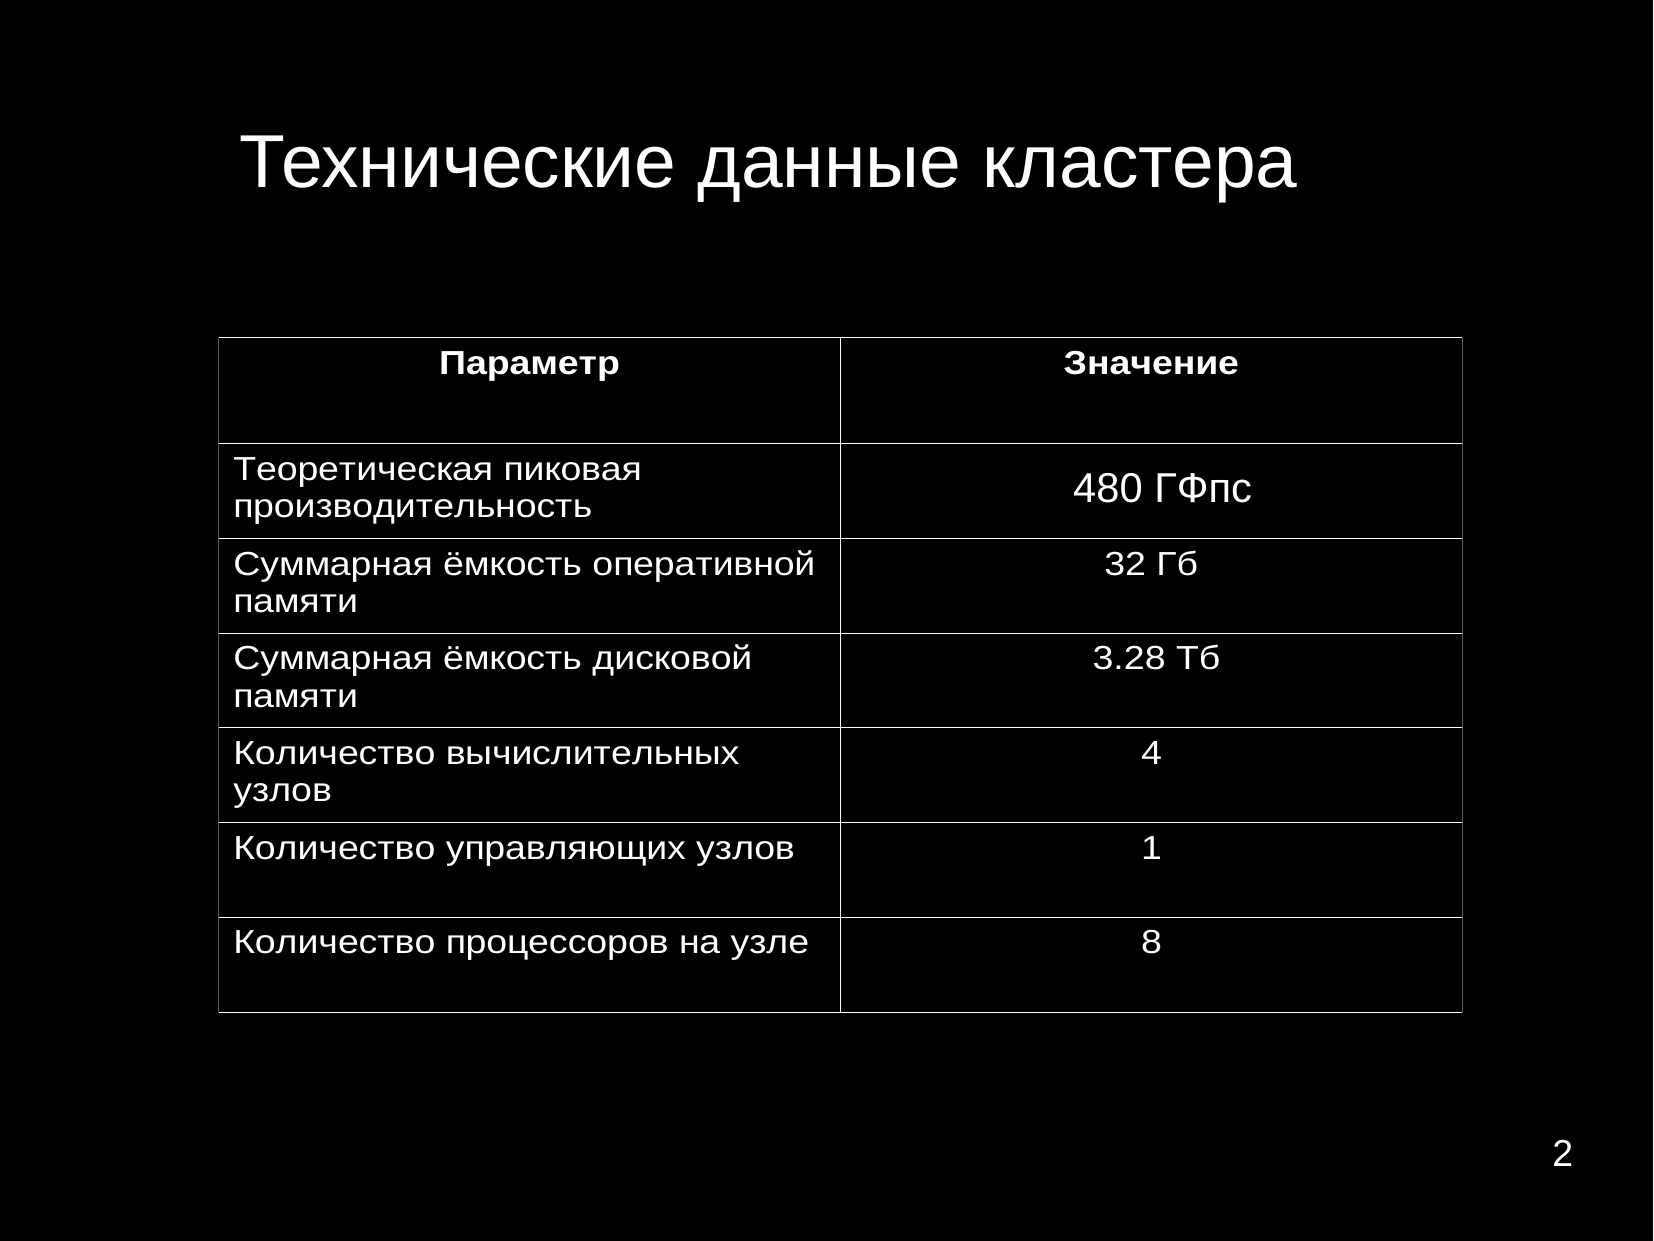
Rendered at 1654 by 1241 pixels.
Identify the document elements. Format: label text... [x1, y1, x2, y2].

text_box 2 [1537, 1125, 1613, 1182]
text_box Технические данные кластера [225, 112, 1425, 226]
picture [218, 337, 1463, 1013]
text_box 480 ГФпс [1050, 450, 1276, 526]
